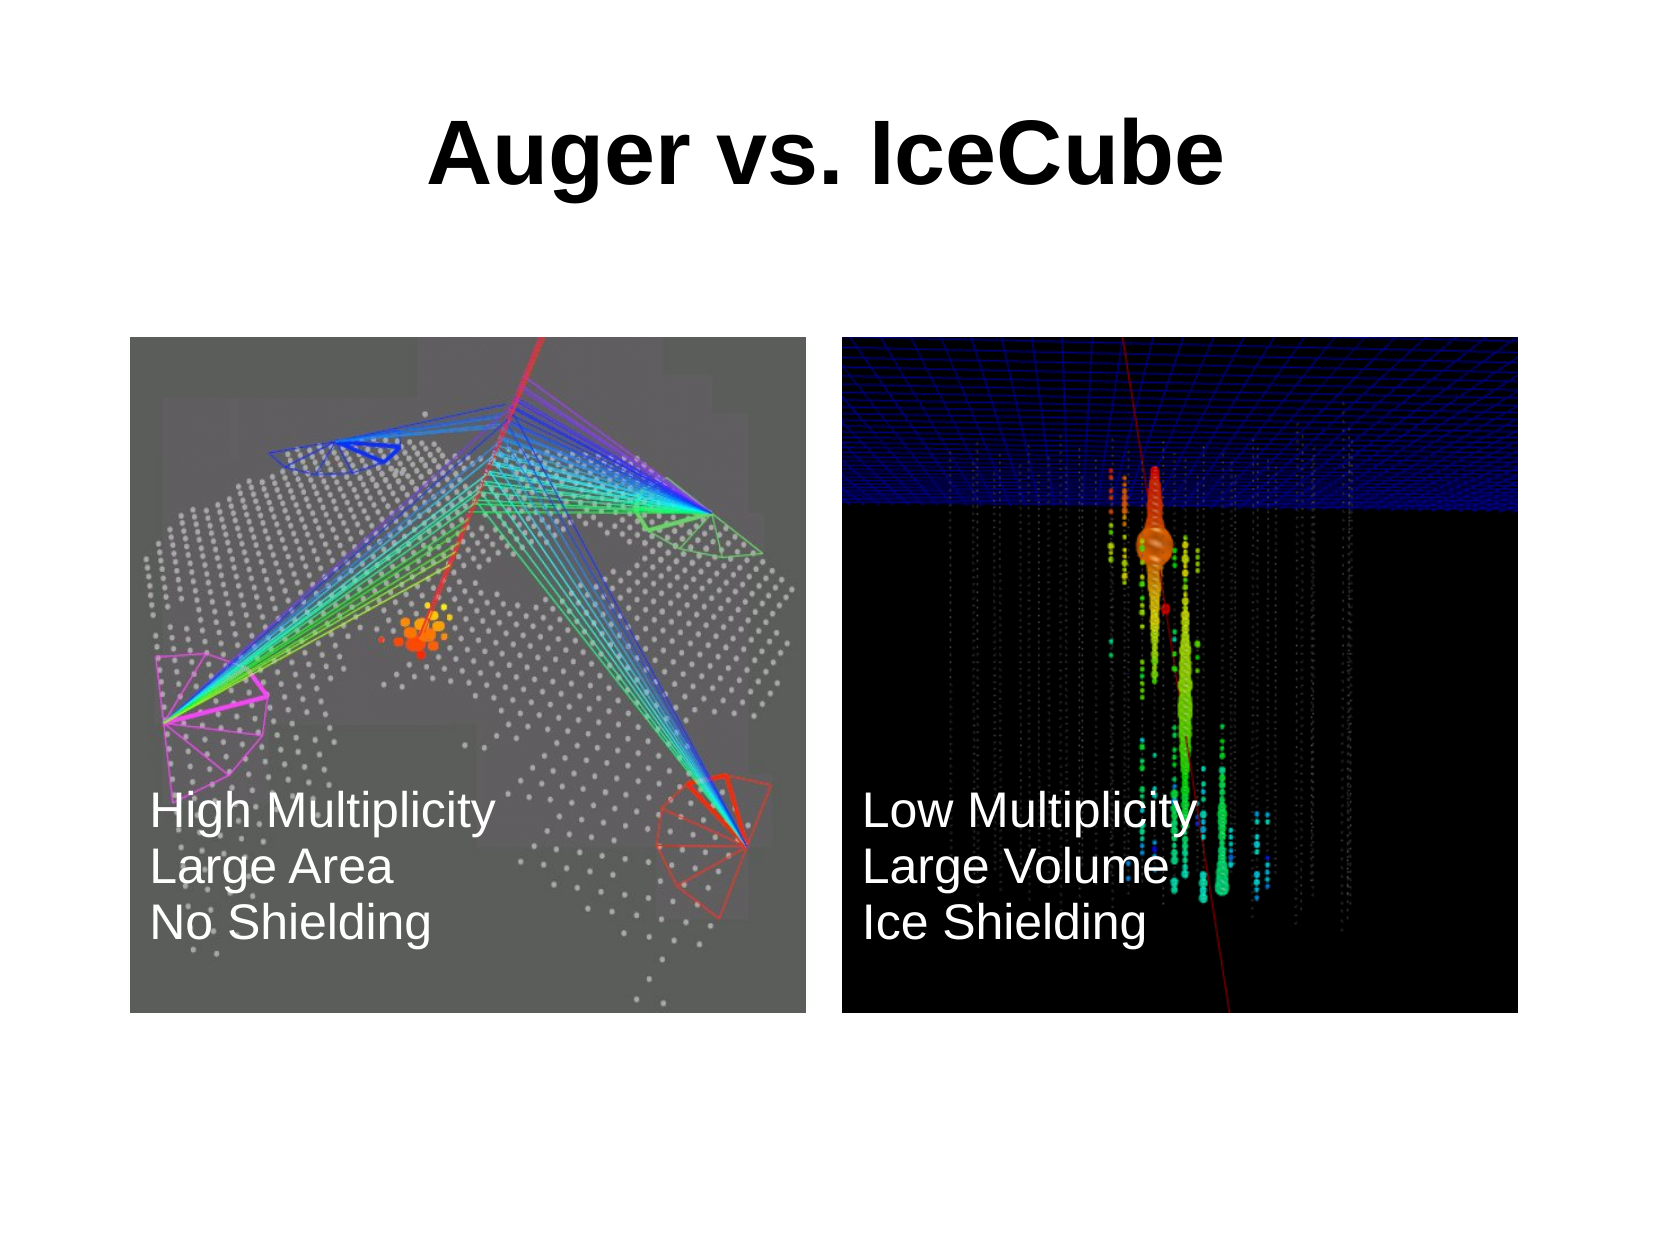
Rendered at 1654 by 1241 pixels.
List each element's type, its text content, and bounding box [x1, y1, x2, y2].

text_box Low Multiplicity Large Volume Ice Shielding [847, 775, 1227, 1013]
picture [130, 337, 806, 1013]
text_box High Multiplicity Large Area No Shielding [134, 775, 526, 1013]
title Auger vs. IceCube [82, 56, 1571, 250]
picture [842, 337, 1518, 1013]
